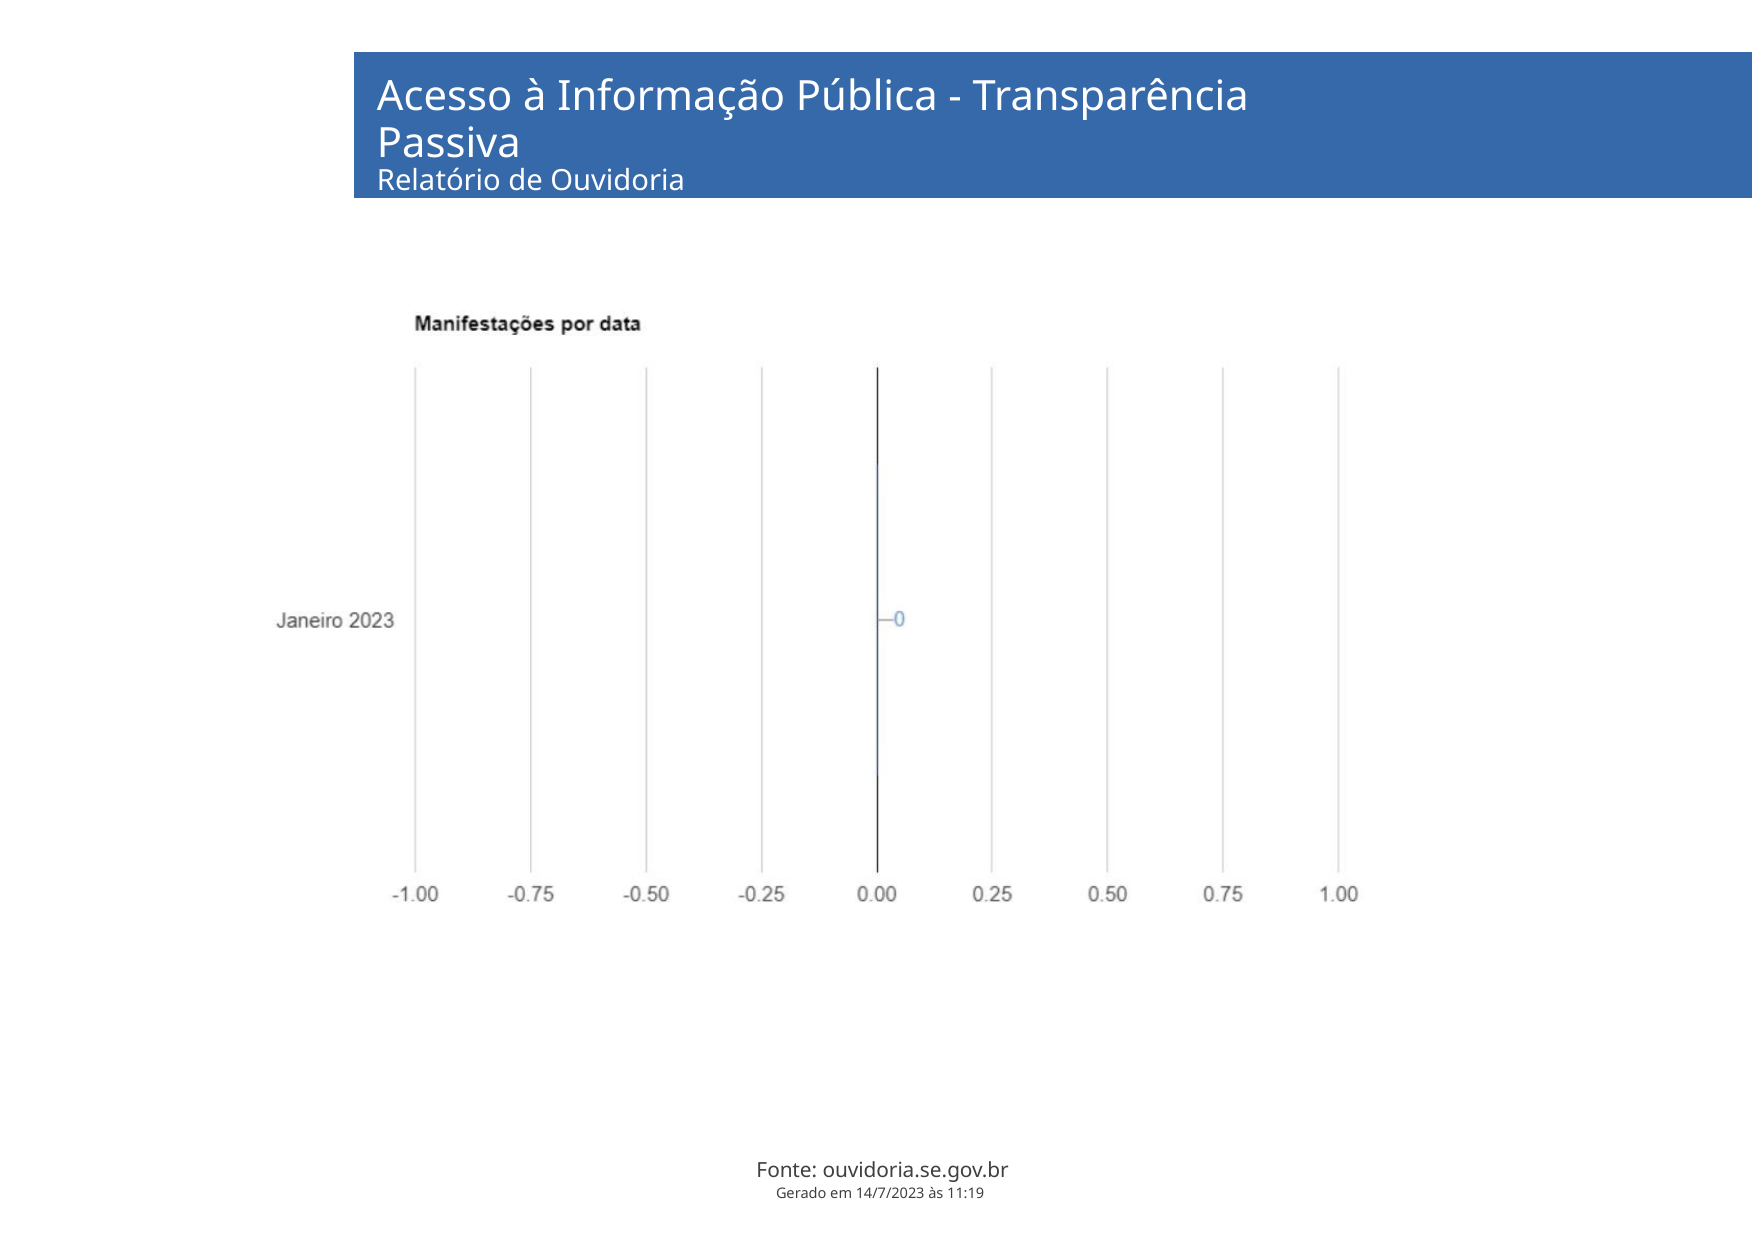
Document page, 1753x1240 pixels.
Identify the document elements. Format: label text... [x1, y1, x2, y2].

text_box Acesso à Informação Pública - Transparência Passiva Relatório de Ouvidoria SETUR - Janeiro a Janeiro de 2023 [376, 72, 1403, 228]
text_box Fonte: ouvidoria.se.gov.br Gerado em 14/7/2023 às 11:19 [756, 1158, 1023, 1202]
text_box [155, 211, 1599, 1028]
text_box [354, 52, 1752, 198]
